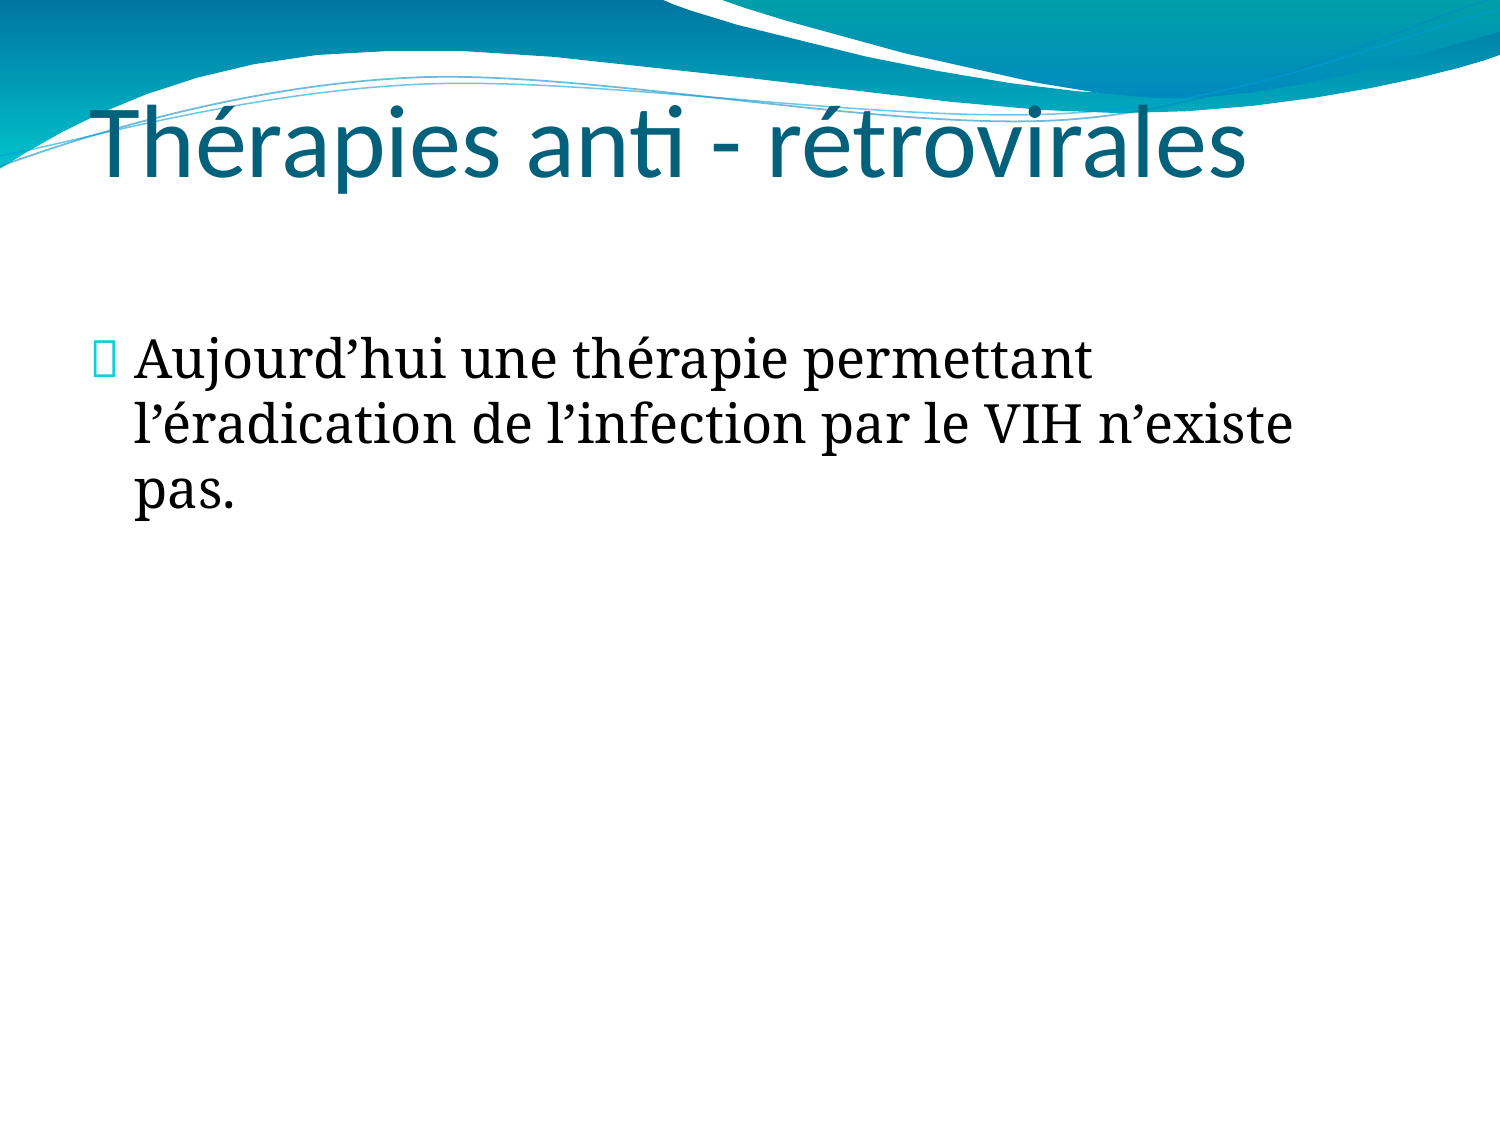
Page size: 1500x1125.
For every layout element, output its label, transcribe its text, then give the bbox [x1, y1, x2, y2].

list Aujourd’hui une thérapie permettant l’éradication de l’infection par le VIH n’existe pas. [75, 317, 1425, 1038]
title Thérapies anti - rétrovirales [75, 66, 1425, 317]
